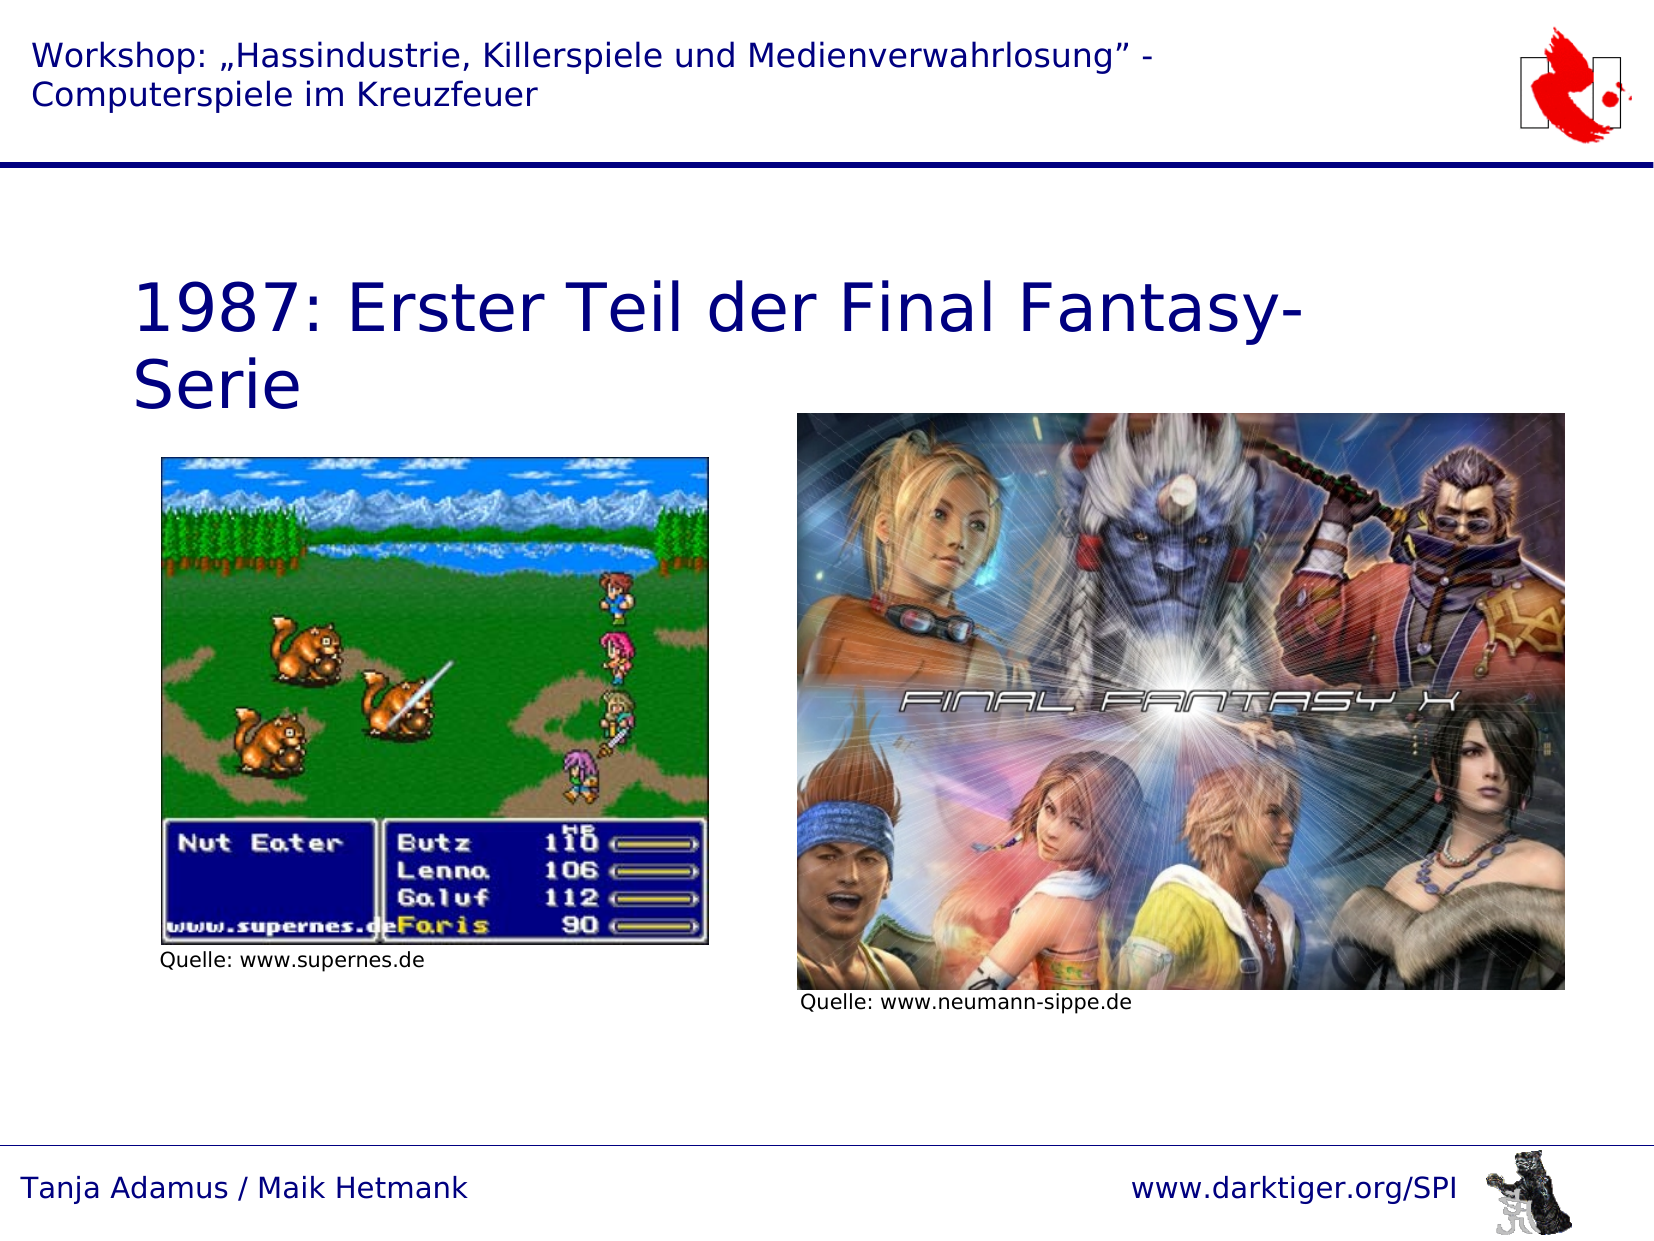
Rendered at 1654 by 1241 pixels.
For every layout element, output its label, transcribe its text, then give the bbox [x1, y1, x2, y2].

picture [161, 457, 709, 945]
picture [797, 413, 1565, 990]
picture [1503, 16, 1632, 148]
text_box Quelle: www.supernes.de [144, 941, 440, 981]
text_box 1987: Erster Teil der Final Fantasy-Serie [118, 261, 1447, 433]
text_box Workshop: „Hassindustrie, Killerspiele und Medienverwahrlosung” - Computerspiele im Kreuzfeuer [16, 29, 1418, 178]
picture [1486, 1150, 1572, 1235]
text_box Quelle: www.neumann-sippe.de [785, 982, 1148, 1022]
